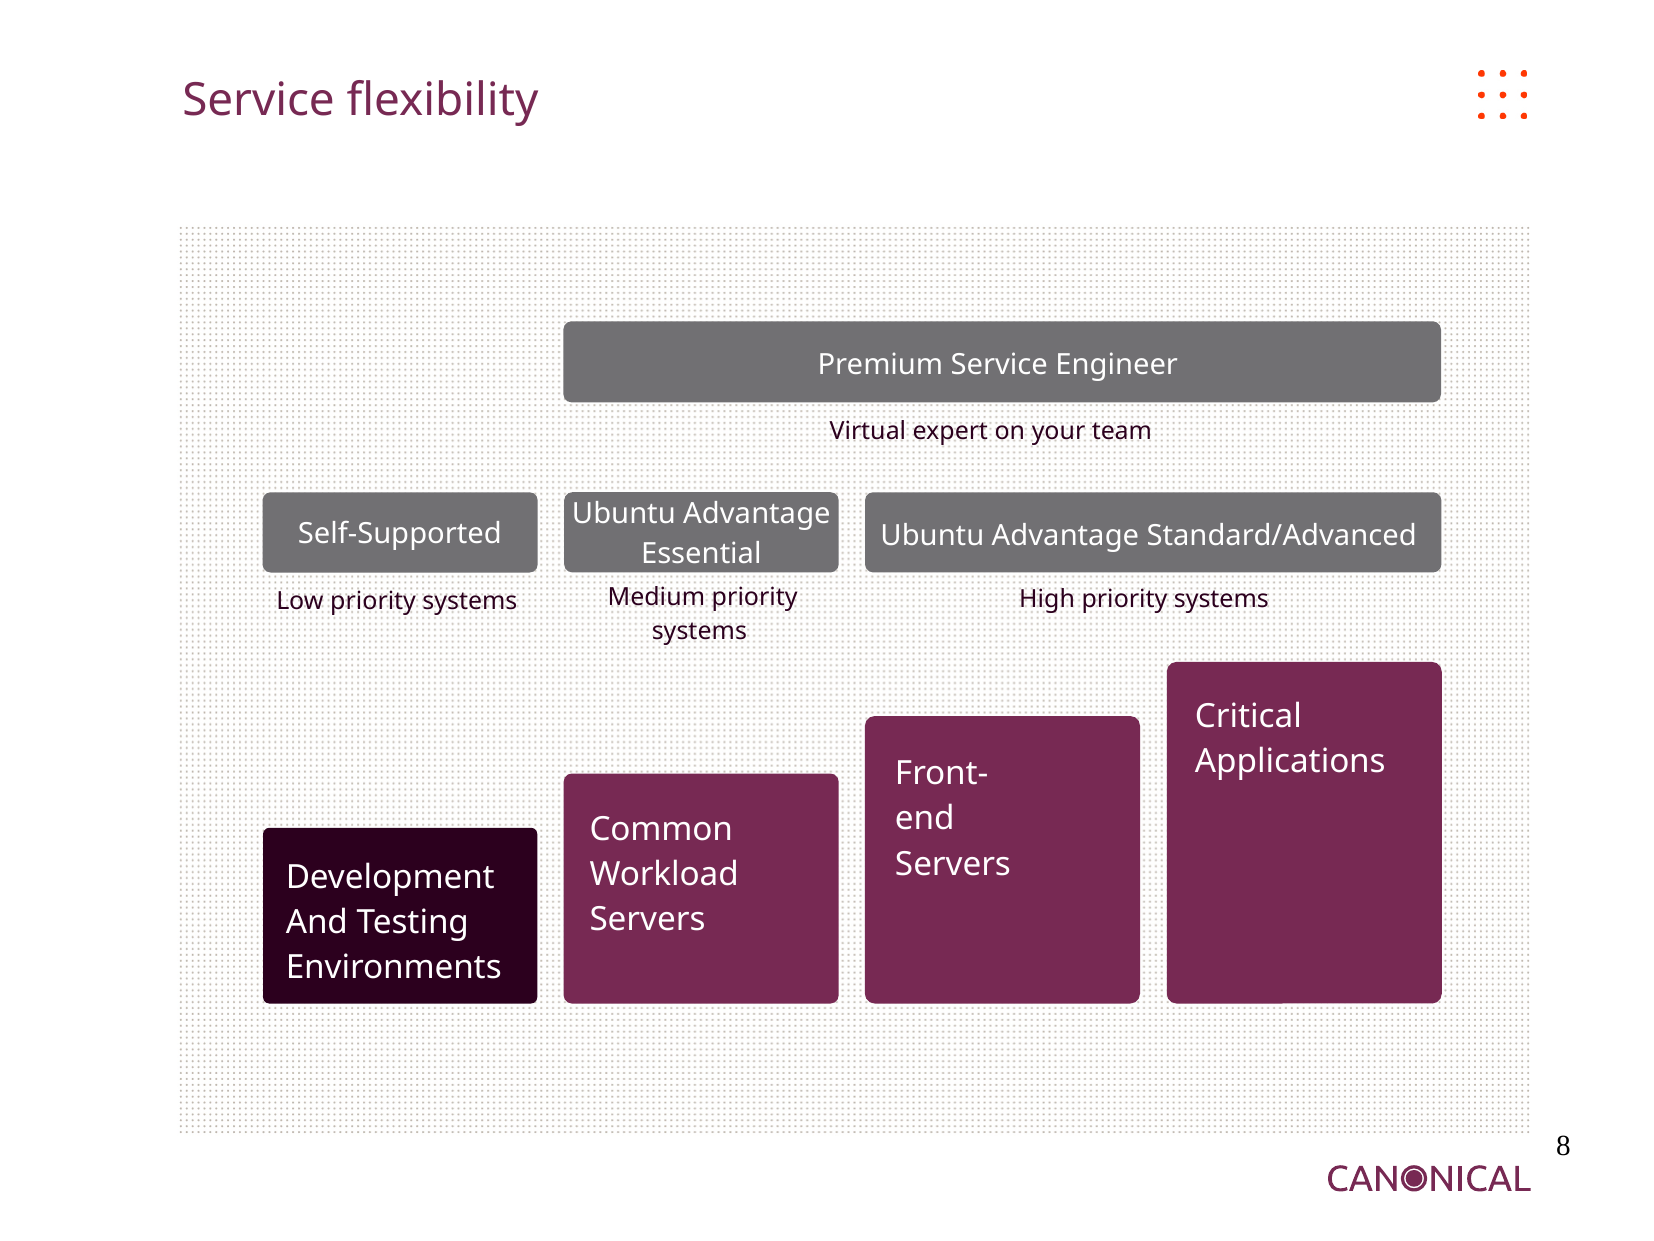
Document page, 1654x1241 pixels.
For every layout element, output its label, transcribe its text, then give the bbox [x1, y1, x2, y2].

text_box Ubuntu Advantage Essential [564, 492, 839, 571]
text_box [263, 827, 538, 1004]
text_box Low priority systems [259, 575, 541, 625]
text_box Common Workload Servers [574, 797, 798, 937]
picture [177, 224, 1532, 1136]
text_box Medium priority systems [562, 571, 844, 643]
text_box High priority systems [864, 573, 1431, 619]
text_box Critical Applications [1180, 684, 1409, 816]
text_box [1166, 661, 1442, 1004]
text_box Ubuntu Advantage Standard/Advanced [865, 492, 1442, 573]
text_box Service flexibility [167, 59, 556, 177]
text_box Virtual expert on your team [559, 405, 1430, 460]
text_box Premium Service Engineer [563, 321, 1442, 403]
text_box [864, 716, 1141, 1004]
text_box Development And Testing Environments [271, 845, 661, 972]
picture [1478, 70, 1527, 119]
text_box [563, 773, 839, 1004]
text_box Front-end Servers [880, 741, 1060, 832]
text_box [368, 972, 378, 976]
text_box Self-Supported [262, 492, 538, 573]
